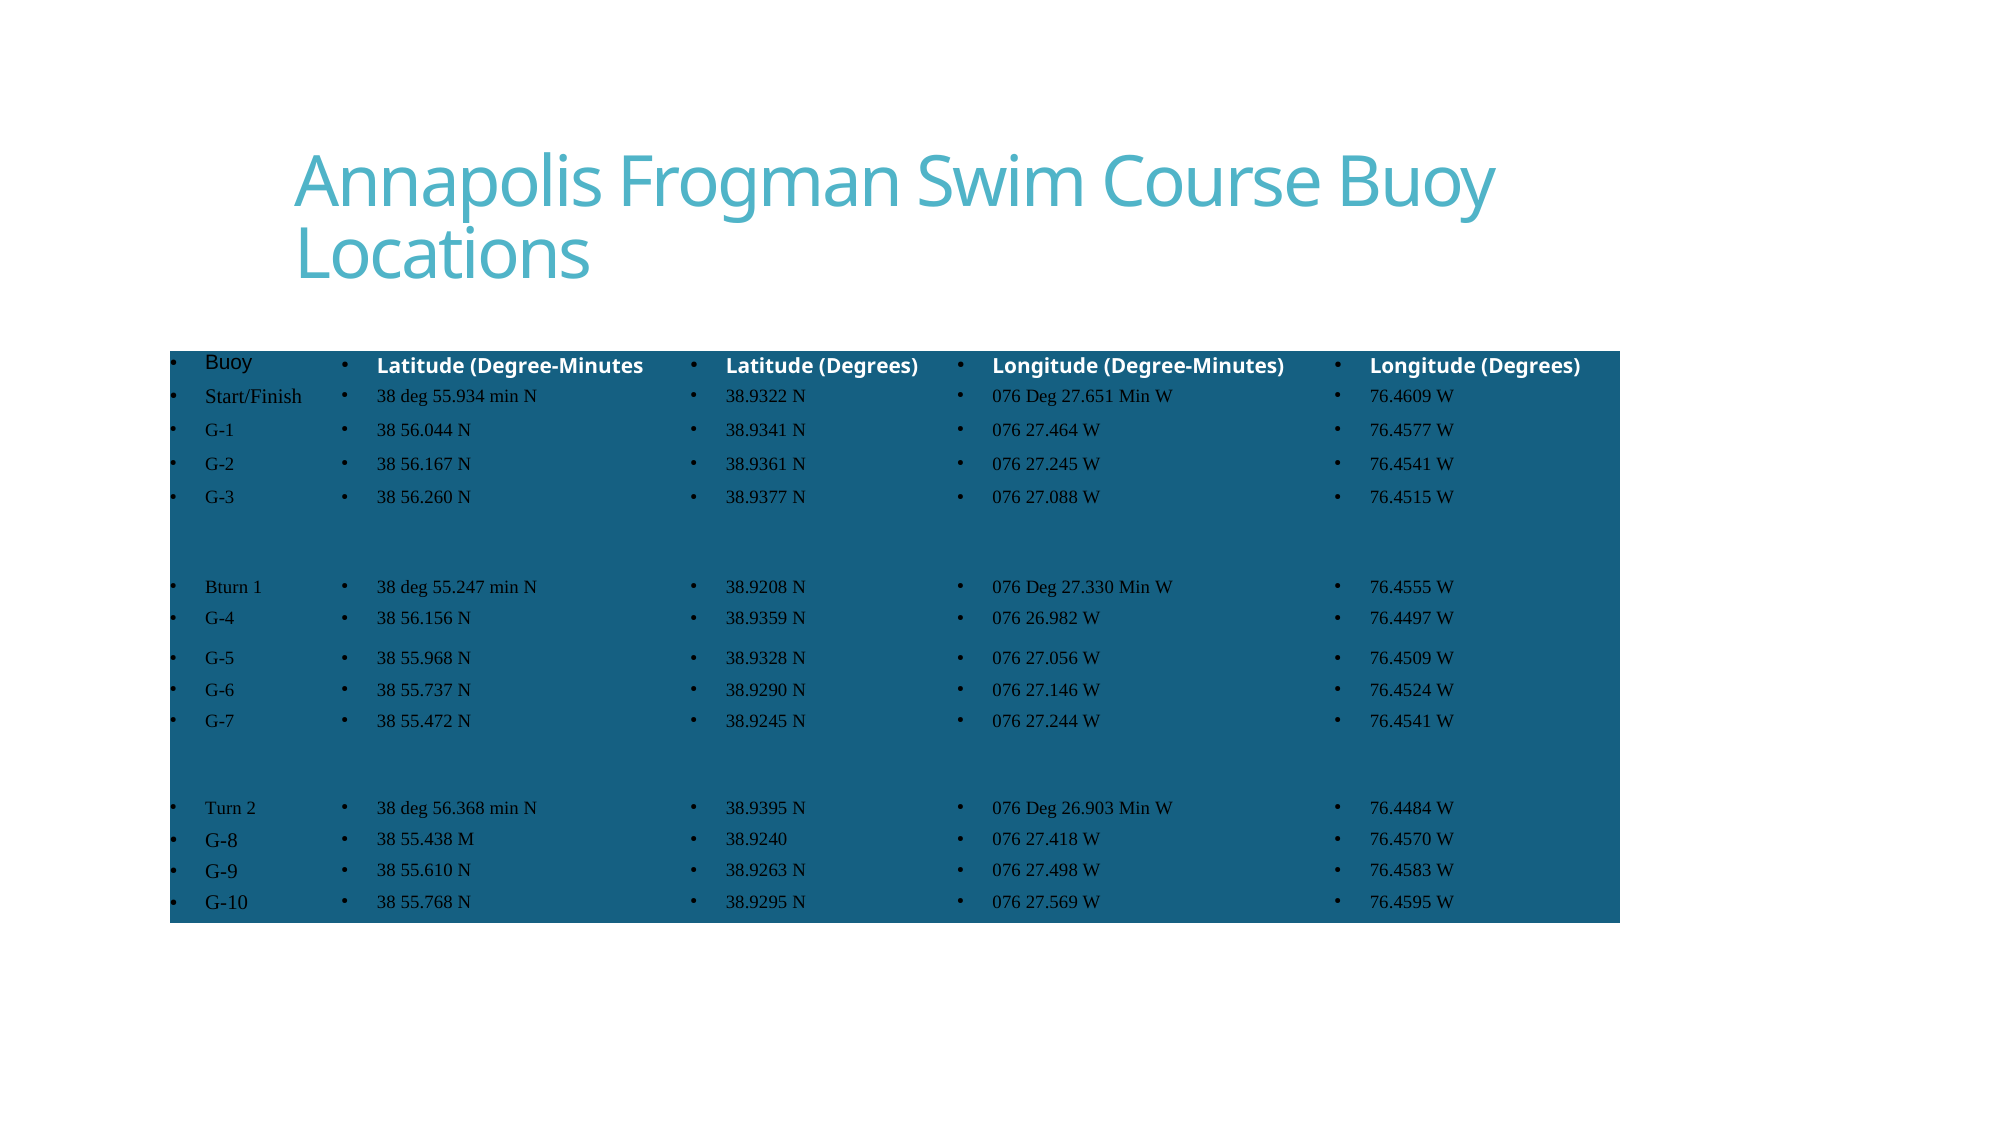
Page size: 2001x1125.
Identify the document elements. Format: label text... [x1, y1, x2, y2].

table_cell [170, 521, 341, 576]
table_cell 38.9341 N [690, 419, 957, 453]
table_cell 076 27.245 W [957, 453, 1334, 487]
table_cell G-3 [170, 487, 341, 521]
table_cell 38.9359 N [690, 608, 957, 648]
table_cell 38.9361 N [690, 453, 957, 487]
table_cell Start/Finish [170, 385, 341, 419]
table_header Longitude (Degree-Minutes) [957, 351, 1334, 385]
table_cell 076 27.569 W [957, 892, 1334, 923]
table_cell 076 26.982 W [957, 608, 1334, 648]
table_cell 38 55.737 N [341, 679, 690, 711]
title Annapolis Frogman Swim Course Buoy Locations [138, 132, 1652, 309]
table_cell 38.9208 N [690, 576, 957, 608]
table_cell 38 56.044 N [341, 419, 690, 453]
table_cell [170, 742, 341, 797]
table_cell 076 27.418 W [957, 829, 1334, 860]
table_cell 76.4524 W [1334, 679, 1620, 711]
table_cell 38.9295 N [690, 892, 957, 923]
table_cell G-8 [170, 829, 341, 860]
table_header Latitude (Degrees) [690, 351, 957, 385]
table_cell 076 Deg 27.651 Min W [957, 385, 1334, 419]
table_cell 38.9245 N [690, 711, 957, 742]
table_cell G-10 [170, 892, 341, 923]
table_cell 76.4609 W [1334, 385, 1620, 419]
table_cell 38 55.438 M [341, 829, 690, 860]
table_header Longitude (Degrees) [1334, 351, 1620, 385]
table_cell Bturn 1 [170, 576, 341, 608]
table_cell 076 27.244 W [957, 711, 1334, 742]
table_cell [690, 742, 957, 797]
table_cell 76.4541 W [1334, 711, 1620, 742]
table_cell 38 56.260 N [341, 487, 690, 521]
table_cell Turn 2 [170, 797, 341, 829]
table_cell 76.4570 W [1334, 829, 1620, 860]
table_cell 38 56.167 N [341, 453, 690, 487]
table_cell 38 55.610 N [341, 860, 690, 892]
table_cell 38 deg 56.368 min N [341, 797, 690, 829]
table_cell 076 Deg 27.330 Min W [957, 576, 1334, 608]
table_header Buoy [170, 351, 341, 385]
table_cell G-6 [170, 679, 341, 711]
table_cell G-9 [170, 860, 341, 892]
table_cell [1334, 742, 1620, 797]
table_cell 38.9377 N [690, 487, 957, 521]
table_cell 76.4484 W [1334, 797, 1620, 829]
table_cell 76.4583 W [1334, 860, 1620, 892]
table_cell G-4 [170, 608, 341, 648]
table_cell 76.4541 W [1334, 453, 1620, 487]
table_cell 38.9328 N [690, 648, 957, 679]
table_cell [957, 742, 1334, 797]
table_cell 38 55.768 N [341, 892, 690, 923]
table_cell 76.4497 W [1334, 608, 1620, 648]
table_cell 076 27.056 W [957, 648, 1334, 679]
table_cell 38 deg 55.934 min N [341, 385, 690, 419]
table_cell 38.9322 N [690, 385, 957, 419]
table_cell [341, 521, 690, 576]
table_cell 076 27.464 W [957, 419, 1334, 453]
table_cell 76.4555 W [1334, 576, 1620, 608]
table_cell G-2 [170, 453, 341, 487]
table_cell [957, 521, 1334, 576]
table_cell 38 55.968 N [341, 648, 690, 679]
table_cell 76.4595 W [1334, 892, 1620, 923]
table_cell 38.9395 N [690, 797, 957, 829]
table_cell 076 27.088 W [957, 487, 1334, 521]
table_cell 38 56.156 N [341, 608, 690, 648]
table_cell 38 deg 55.247 min N [341, 576, 690, 608]
table_cell G-7 [170, 711, 341, 742]
table_cell 76.4509 W [1334, 648, 1620, 679]
table_cell G-5 [170, 648, 341, 679]
table_cell [1334, 521, 1620, 576]
table_cell 38.9290 N [690, 679, 957, 711]
table_header Latitude (Degree-Minutes [341, 351, 690, 385]
table_cell [341, 742, 690, 797]
table_cell 76.4577 W [1334, 419, 1620, 453]
table_cell 076 27.498 W [957, 860, 1334, 892]
table_cell 38.9263 N [690, 860, 957, 892]
table_cell 38.9240 [690, 829, 957, 860]
table_cell 076 27.146 W [957, 679, 1334, 711]
table_cell [690, 521, 957, 576]
table_cell 38 55.472 N [341, 711, 690, 742]
table_cell 076 Deg 26.903 Min W [957, 797, 1334, 829]
table_cell G-1 [170, 419, 341, 453]
table_cell 76.4515 W [1334, 487, 1620, 521]
